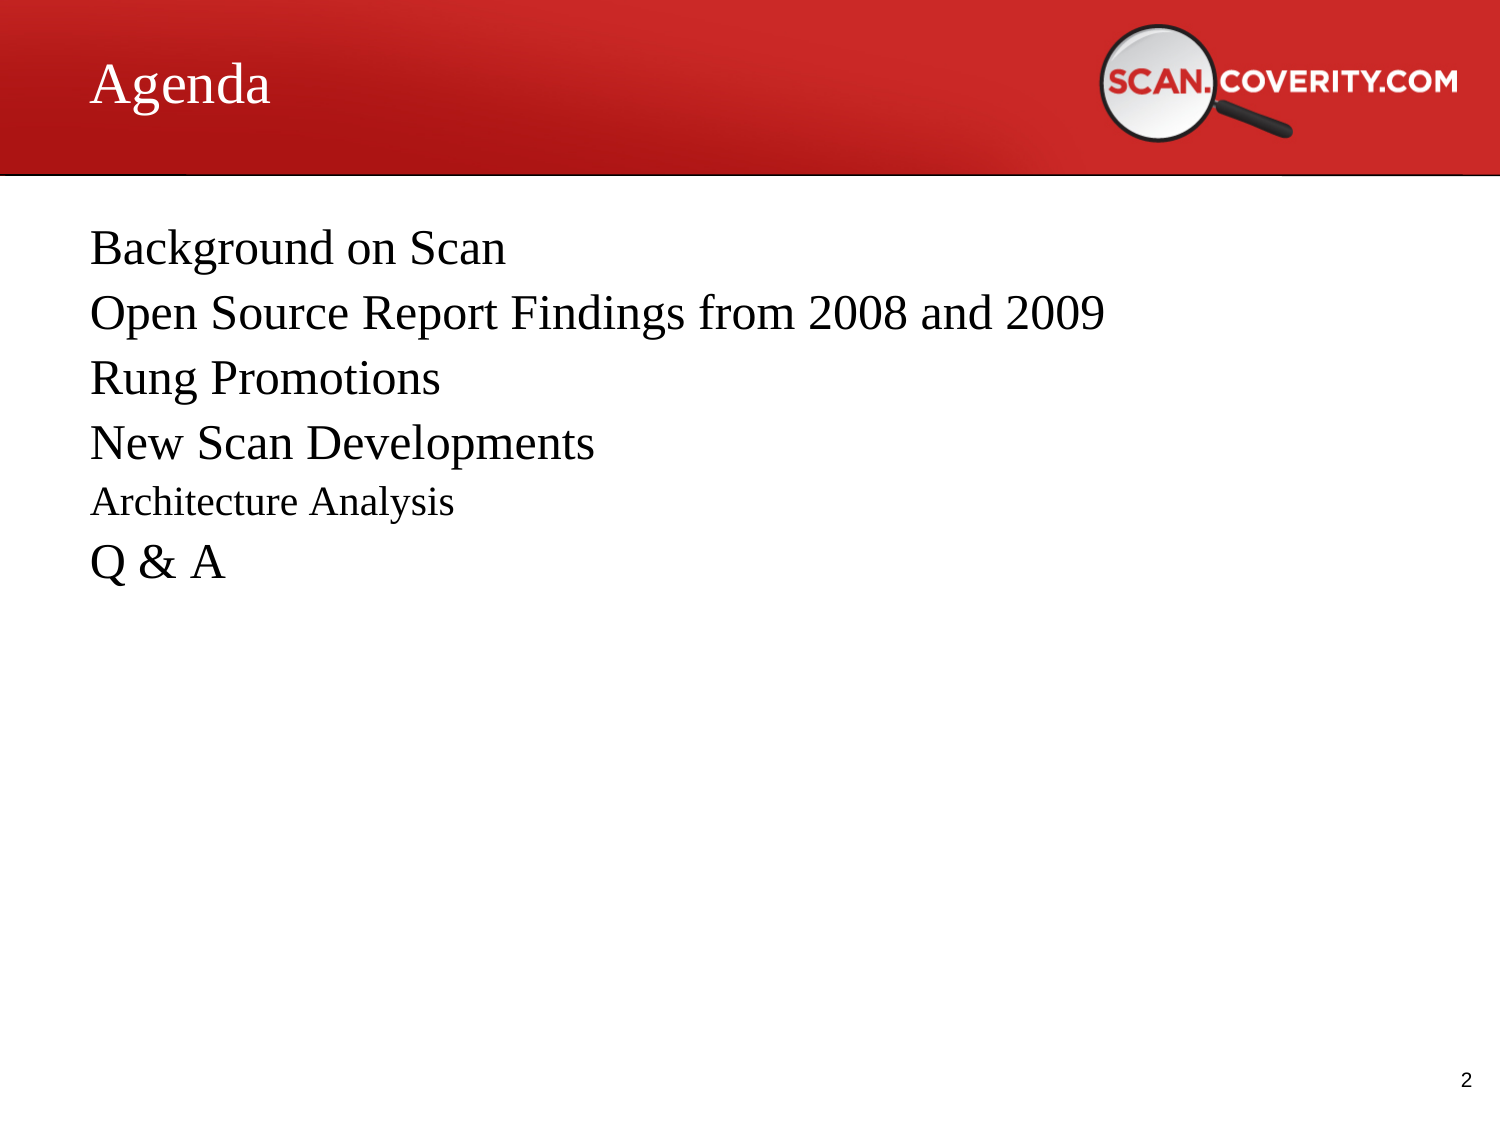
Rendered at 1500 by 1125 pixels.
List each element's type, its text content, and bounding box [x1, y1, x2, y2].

title Agenda [74, 24, 1100, 143]
text_box 1 [1137, 1062, 1488, 1103]
picture [0, 0, 1500, 174]
list Background on Scan Open Source Report Findings from 2008 and 2009 Rung Promotions New Scan Developments Architecture Analysis Q & A [75, 212, 1426, 1041]
